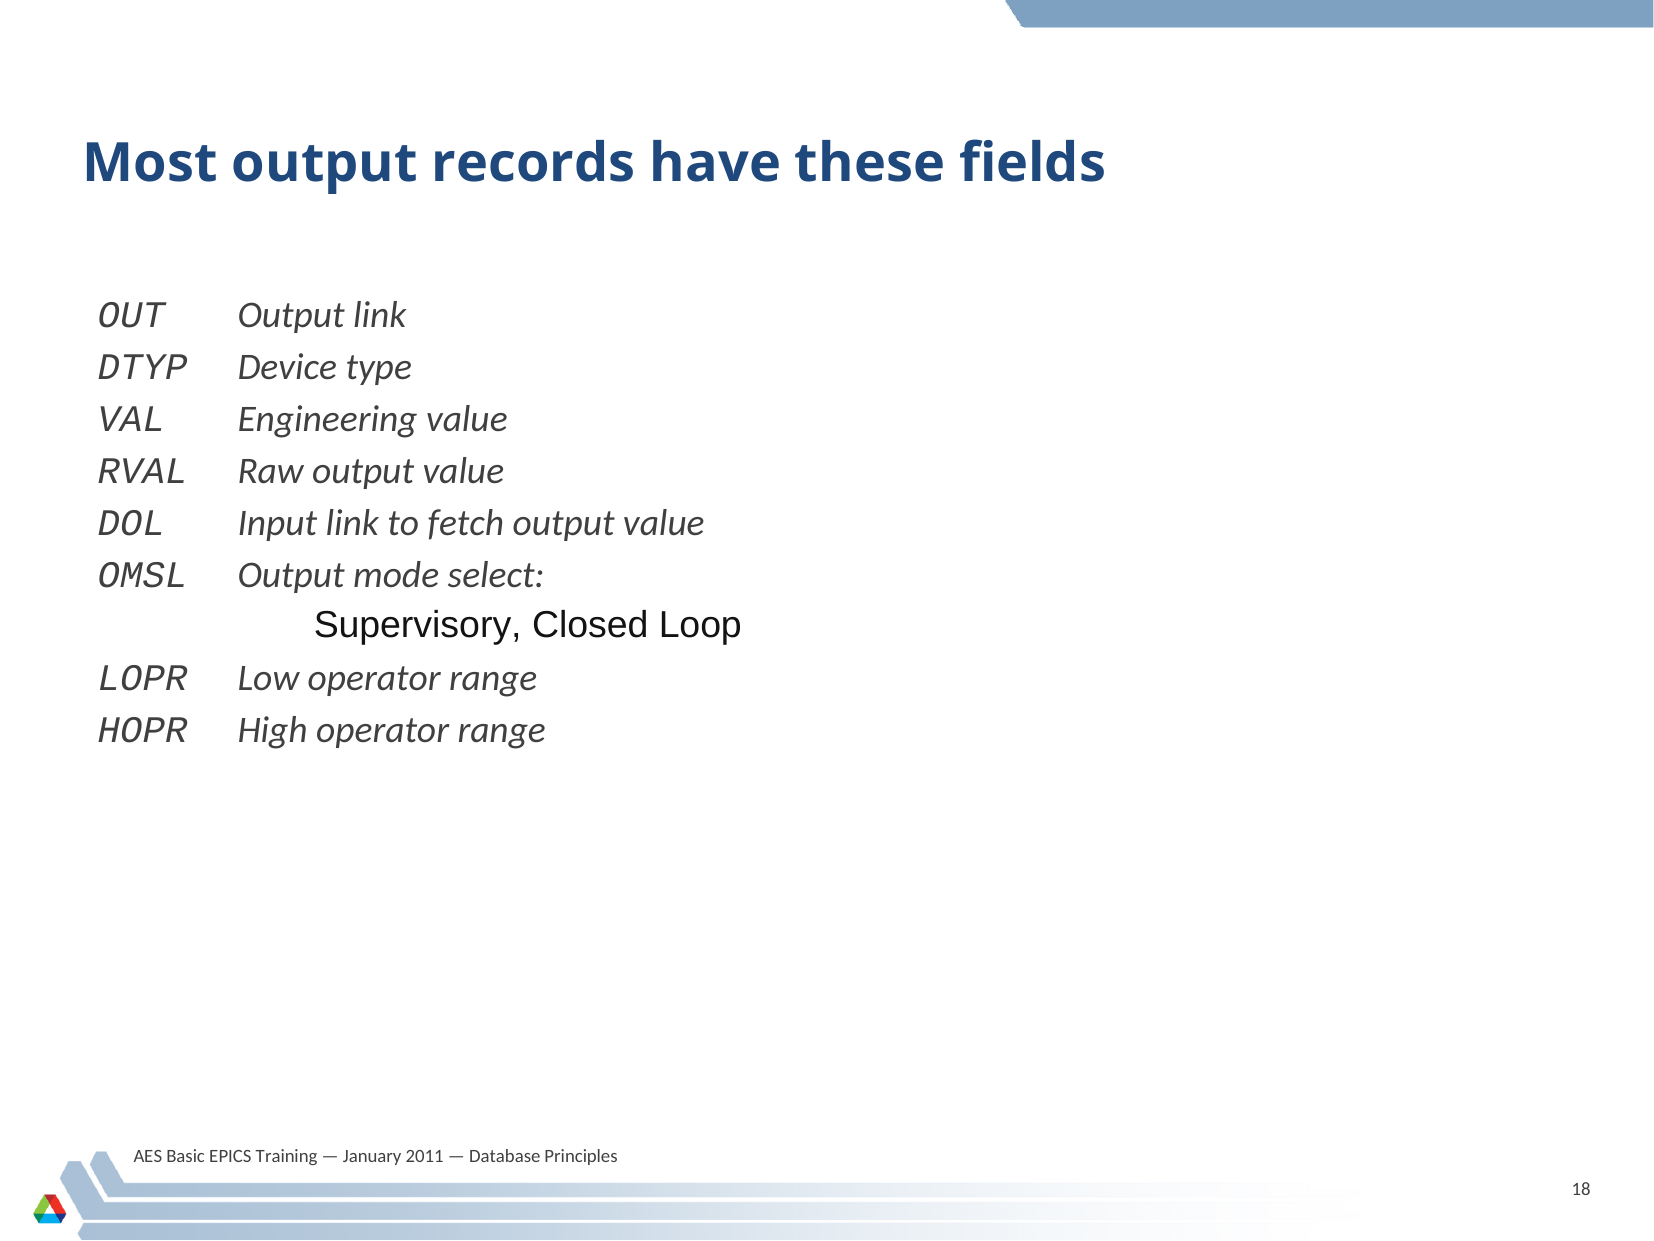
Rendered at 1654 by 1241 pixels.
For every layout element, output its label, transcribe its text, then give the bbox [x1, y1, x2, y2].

title Most output records have these fields [82, 128, 1571, 192]
picture [0, 1143, 1654, 1240]
list OUT Output link DTYP Device type VAL Engineering value RVAL Raw output value DOL Input link to fetch output value OMSL Output mode select: Supervisory, Closed Loop LOPR Low operator range HOPR High operator range [82, 289, 1571, 1123]
picture [0, 0, 1654, 29]
